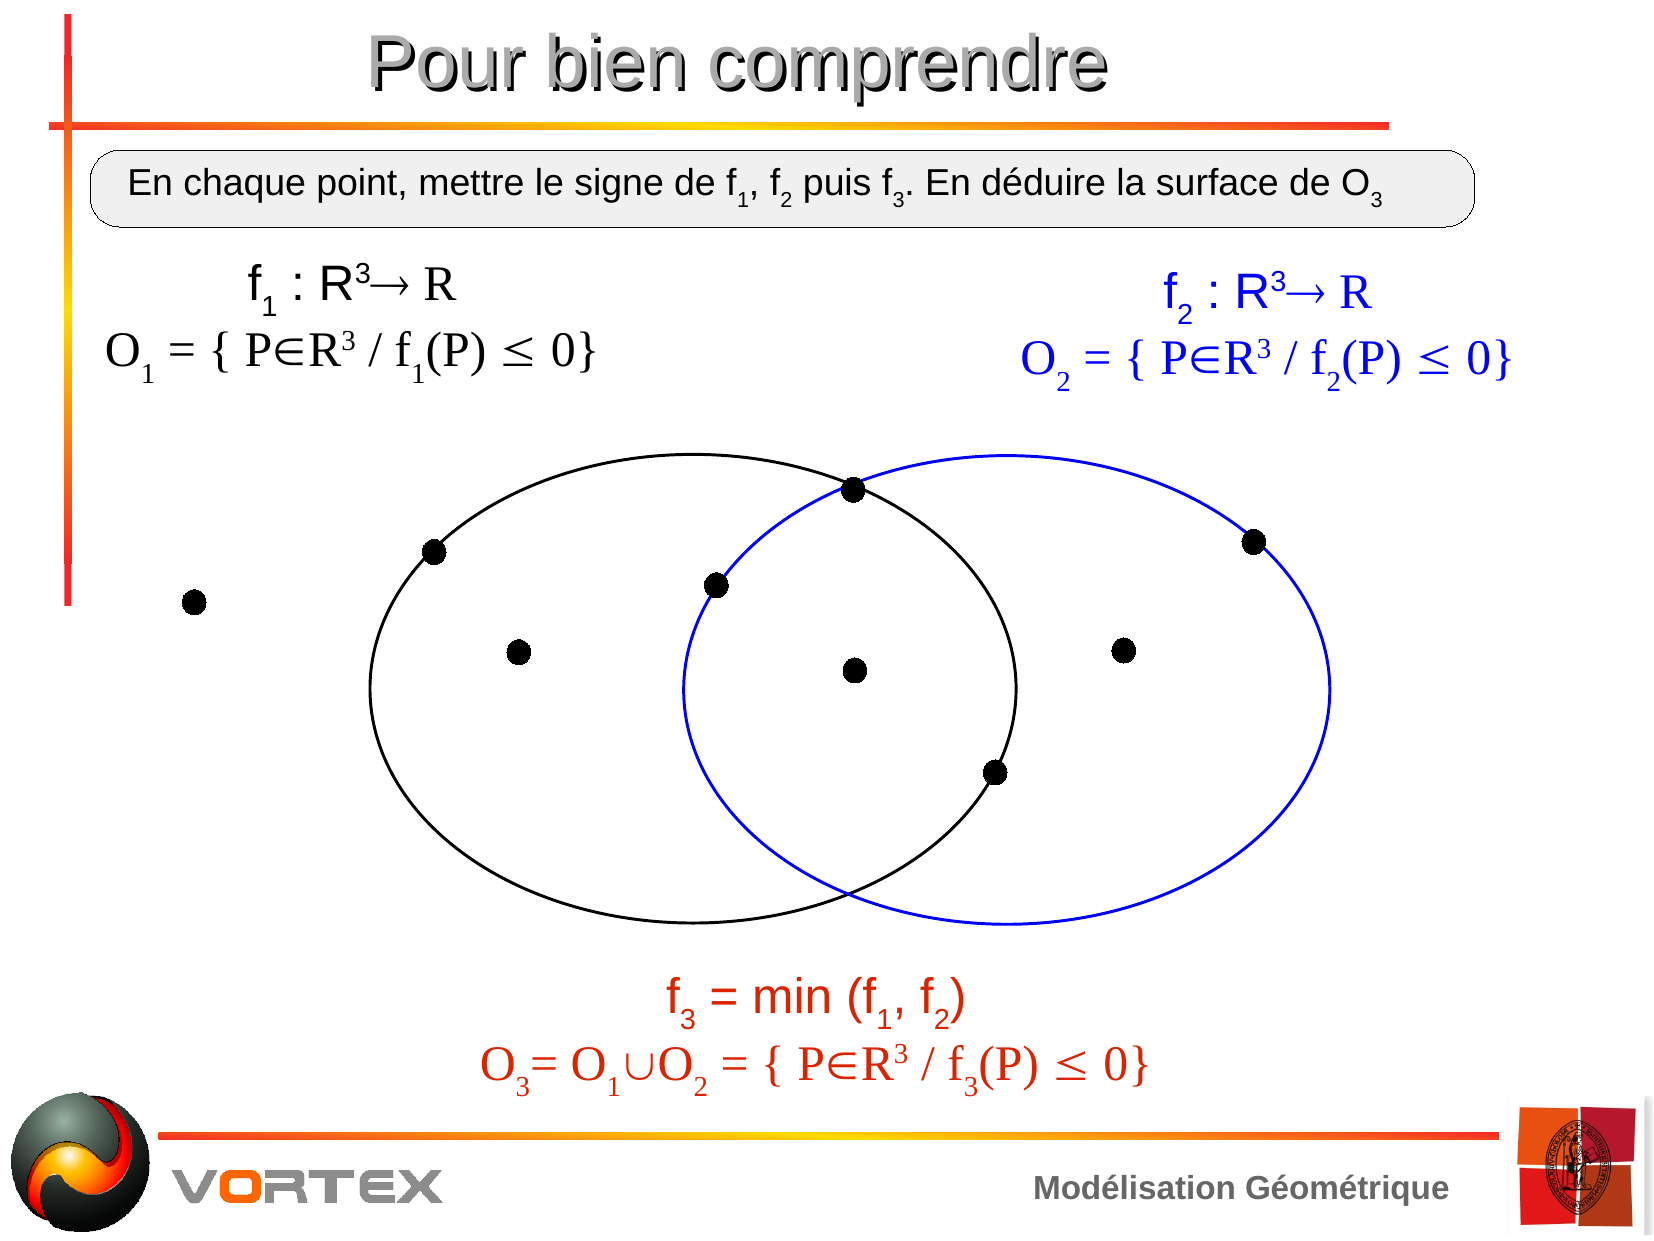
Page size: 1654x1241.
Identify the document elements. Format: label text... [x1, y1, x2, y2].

text_box [1111, 637, 1136, 664]
text_box [422, 539, 447, 565]
text_box f2 : R3 R O2 = { PR3 / f2(P)  0} [934, 322, 1602, 452]
text_box En chaque point, mettre le signe de f1, f2 puis f3. En déduire la surface de O3 [112, 153, 1632, 322]
text_box f1 : R3 R O1 = { PR3 / f1(P)  0} [18, 247, 687, 444]
title Pour bien comprendre [82, 4, 1392, 120]
text_box [843, 657, 867, 683]
text_box [182, 589, 207, 615]
text_box [1241, 529, 1266, 555]
text_box [841, 477, 866, 503]
text_box [90, 150, 1458, 226]
text_box f3 = min (f1, f2) O3= O1O2 = { PR3 / f3(P)  0} [363, 961, 1270, 1150]
text_box [983, 759, 1008, 785]
text_box [704, 572, 729, 598]
picture [11, 1092, 443, 1232]
text_box [506, 639, 531, 665]
picture [1505, 1096, 1653, 1235]
